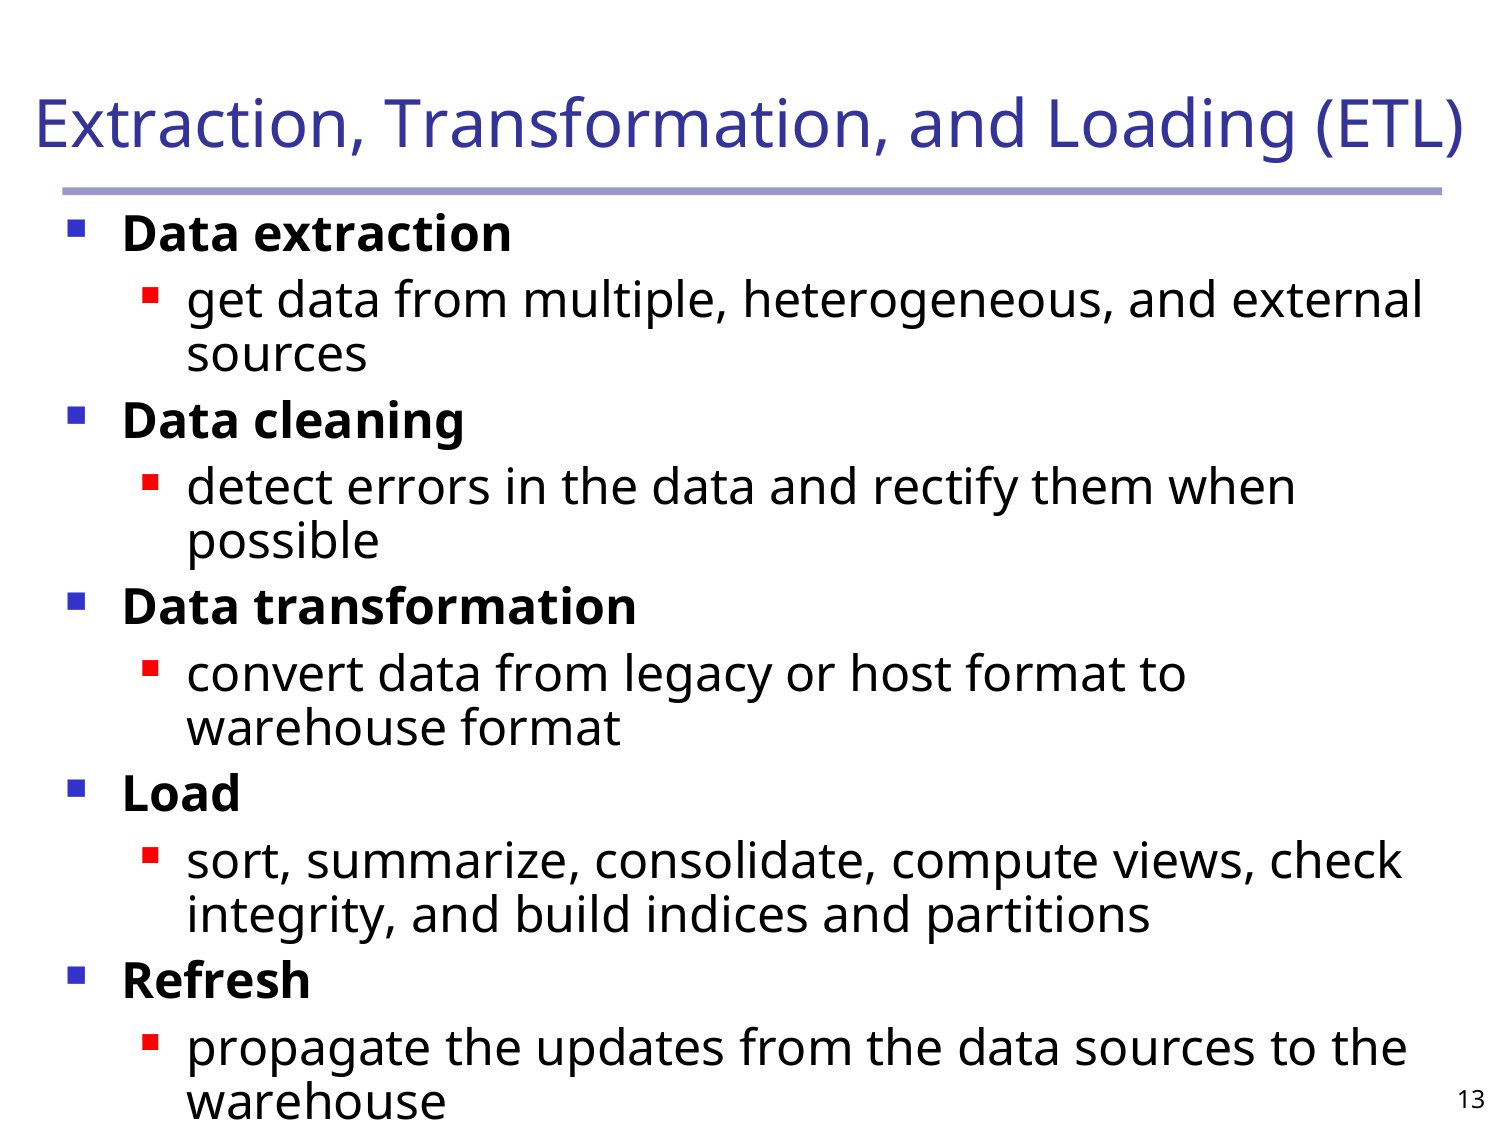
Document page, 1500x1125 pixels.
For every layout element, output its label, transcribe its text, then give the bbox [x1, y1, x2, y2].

text_box <number> [1450, 1050, 1500, 1125]
title Extraction, Transformation, and Loading (ETL) [12, 0, 1488, 169]
list Data extraction get data from multiple, heterogeneous, and external sources Data cleaning detect errors in the data and rectify them when possible Data transformation convert data from legacy or host format to warehouse format Load sort, summarize, consolidate, compute views, check integrity, and build indices and partitions Refresh propagate the updates from the data sources to the warehouse [50, 200, 1450, 1125]
